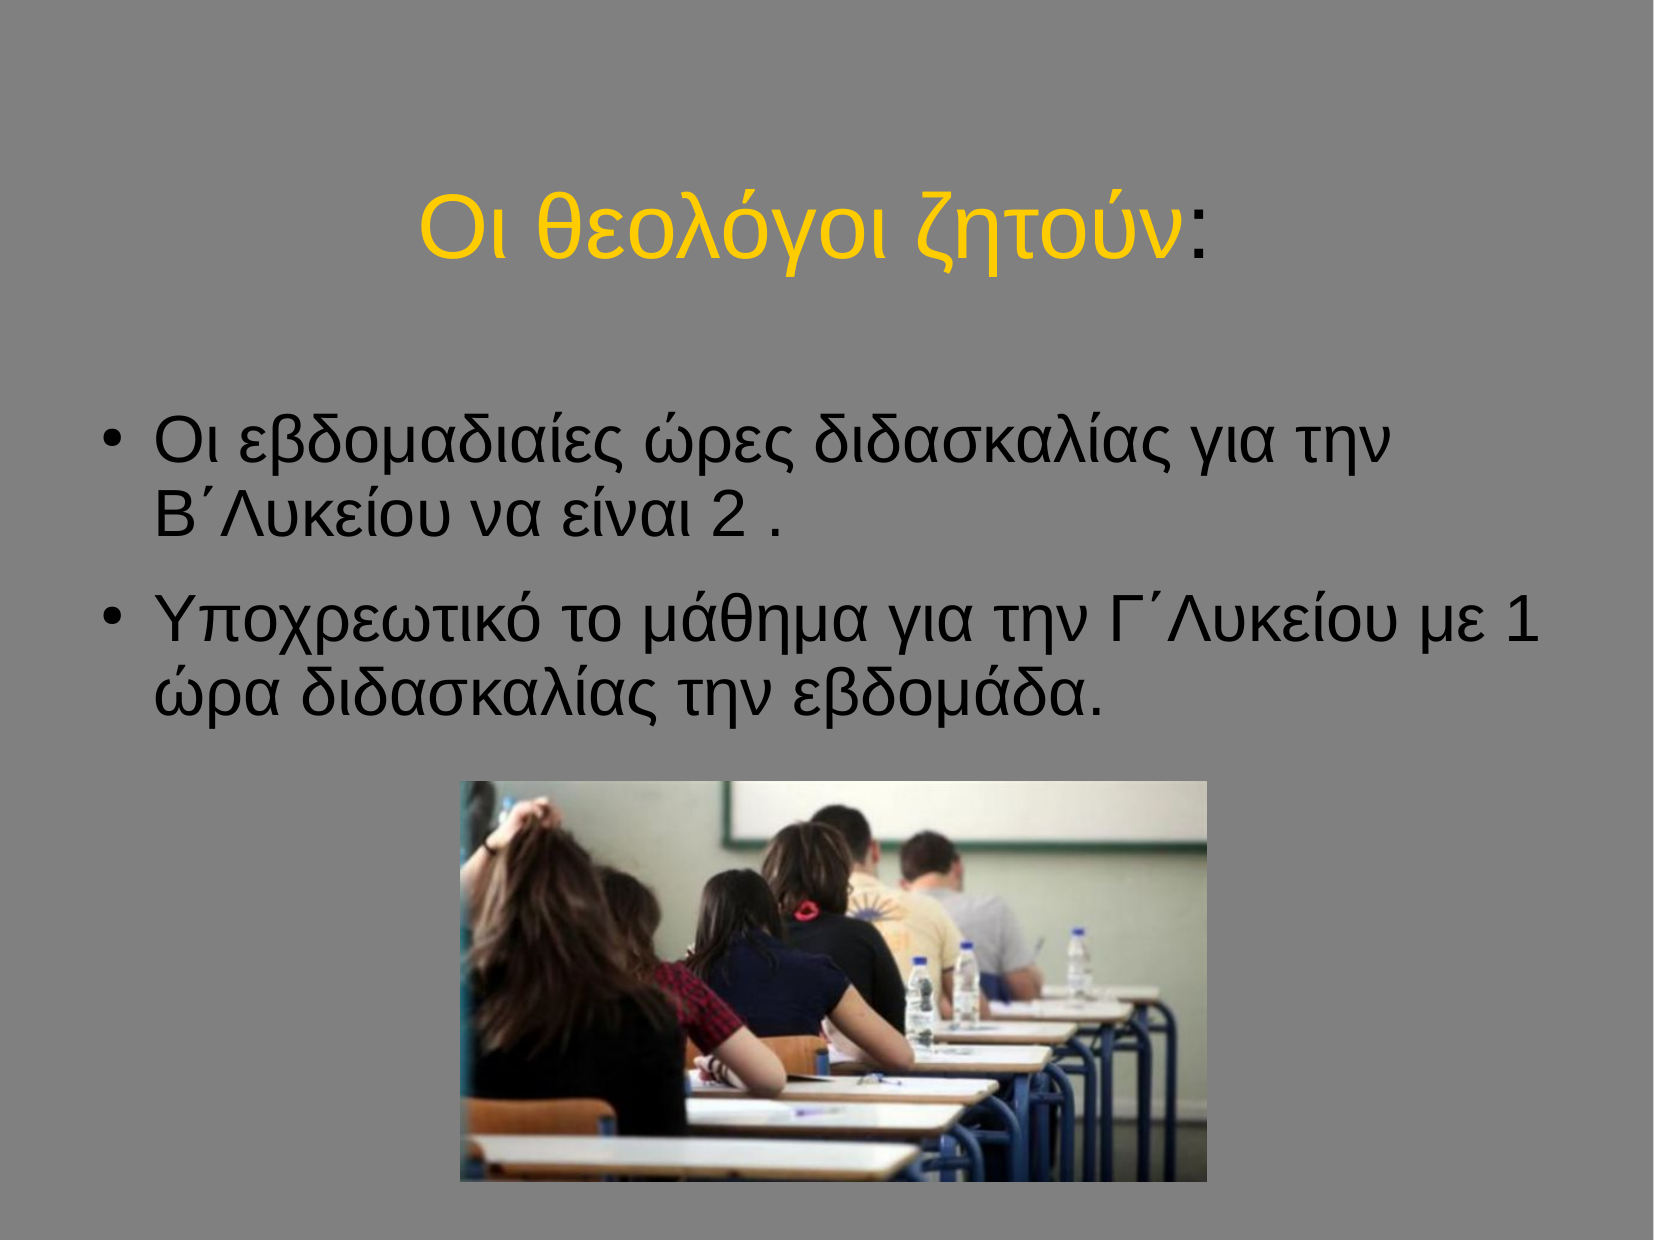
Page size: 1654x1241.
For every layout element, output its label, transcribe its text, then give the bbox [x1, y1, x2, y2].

picture [460, 781, 1207, 1182]
title Οι θεολόγοι ζητούν: [70, 123, 1560, 331]
list Οι εβδομαδιαίες ώρες διδασκαλίας για την Β΄Λυκείου να είναι 2 . Υποχρεωτικό το μάθημα για την Γ΄Λυκείου με 1 ώρα διδασκαλίας την εβδομάδα. [82, 401, 1571, 843]
